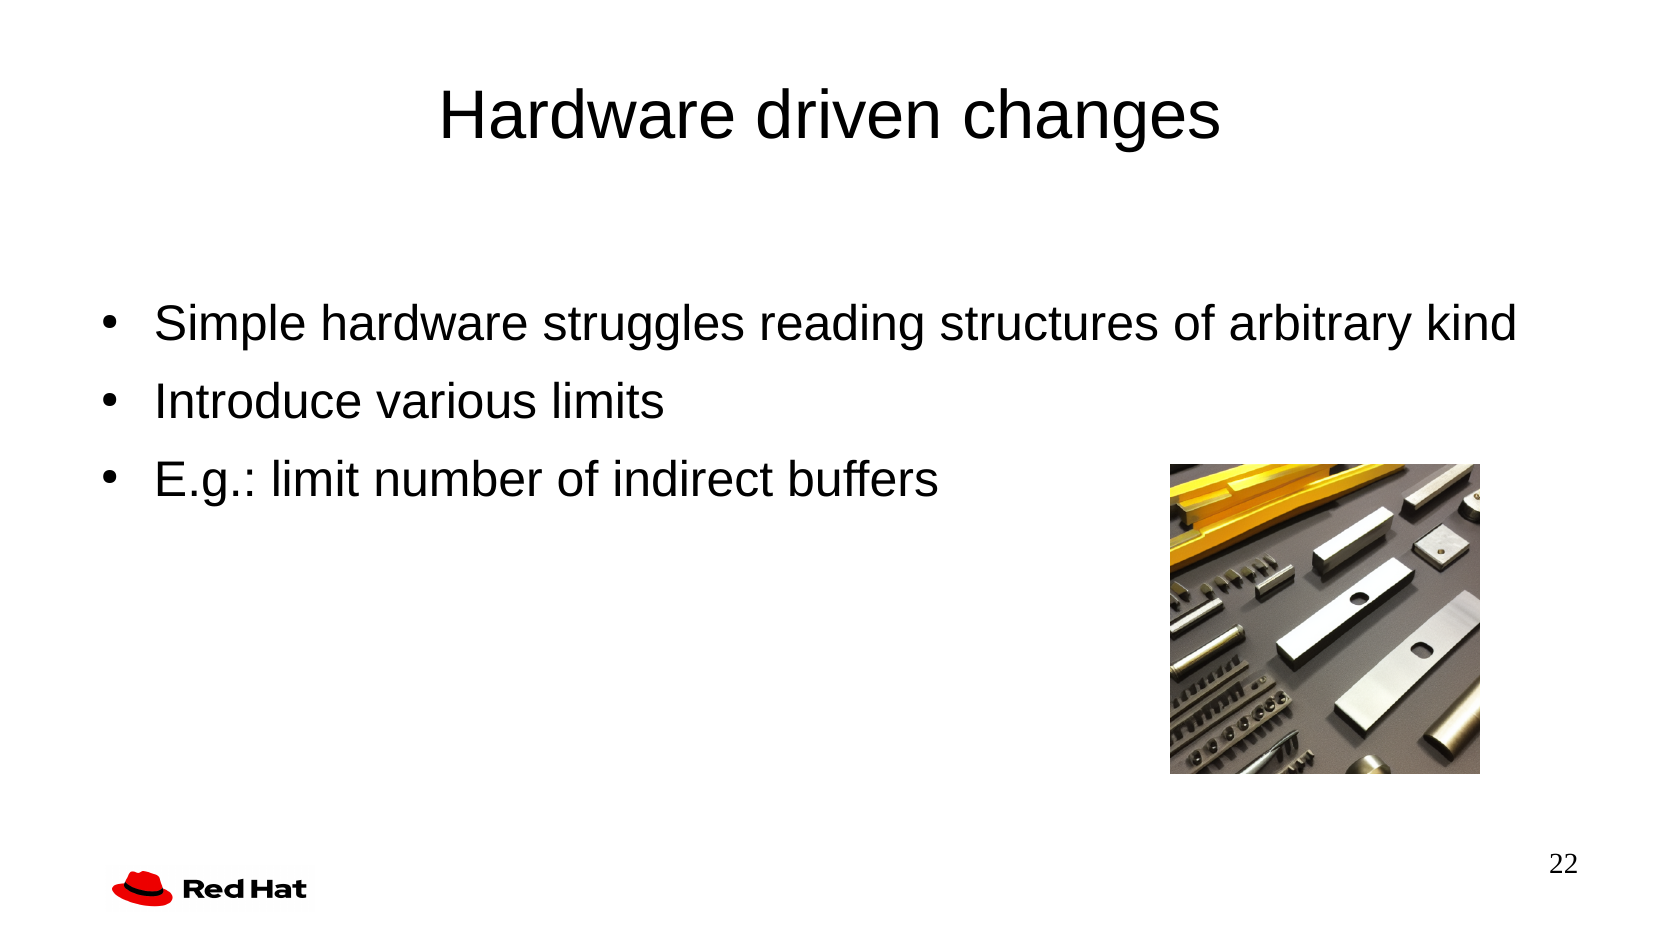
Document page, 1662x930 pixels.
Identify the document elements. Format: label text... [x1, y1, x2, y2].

picture [105, 865, 315, 912]
title Hardware driven changes [83, 36, 1579, 193]
list Simple hardware struggles reading structures of arbitrary kind Introduce various limits E.g.: limit number of indirect buffers [83, 217, 1579, 757]
picture [1170, 464, 1480, 775]
